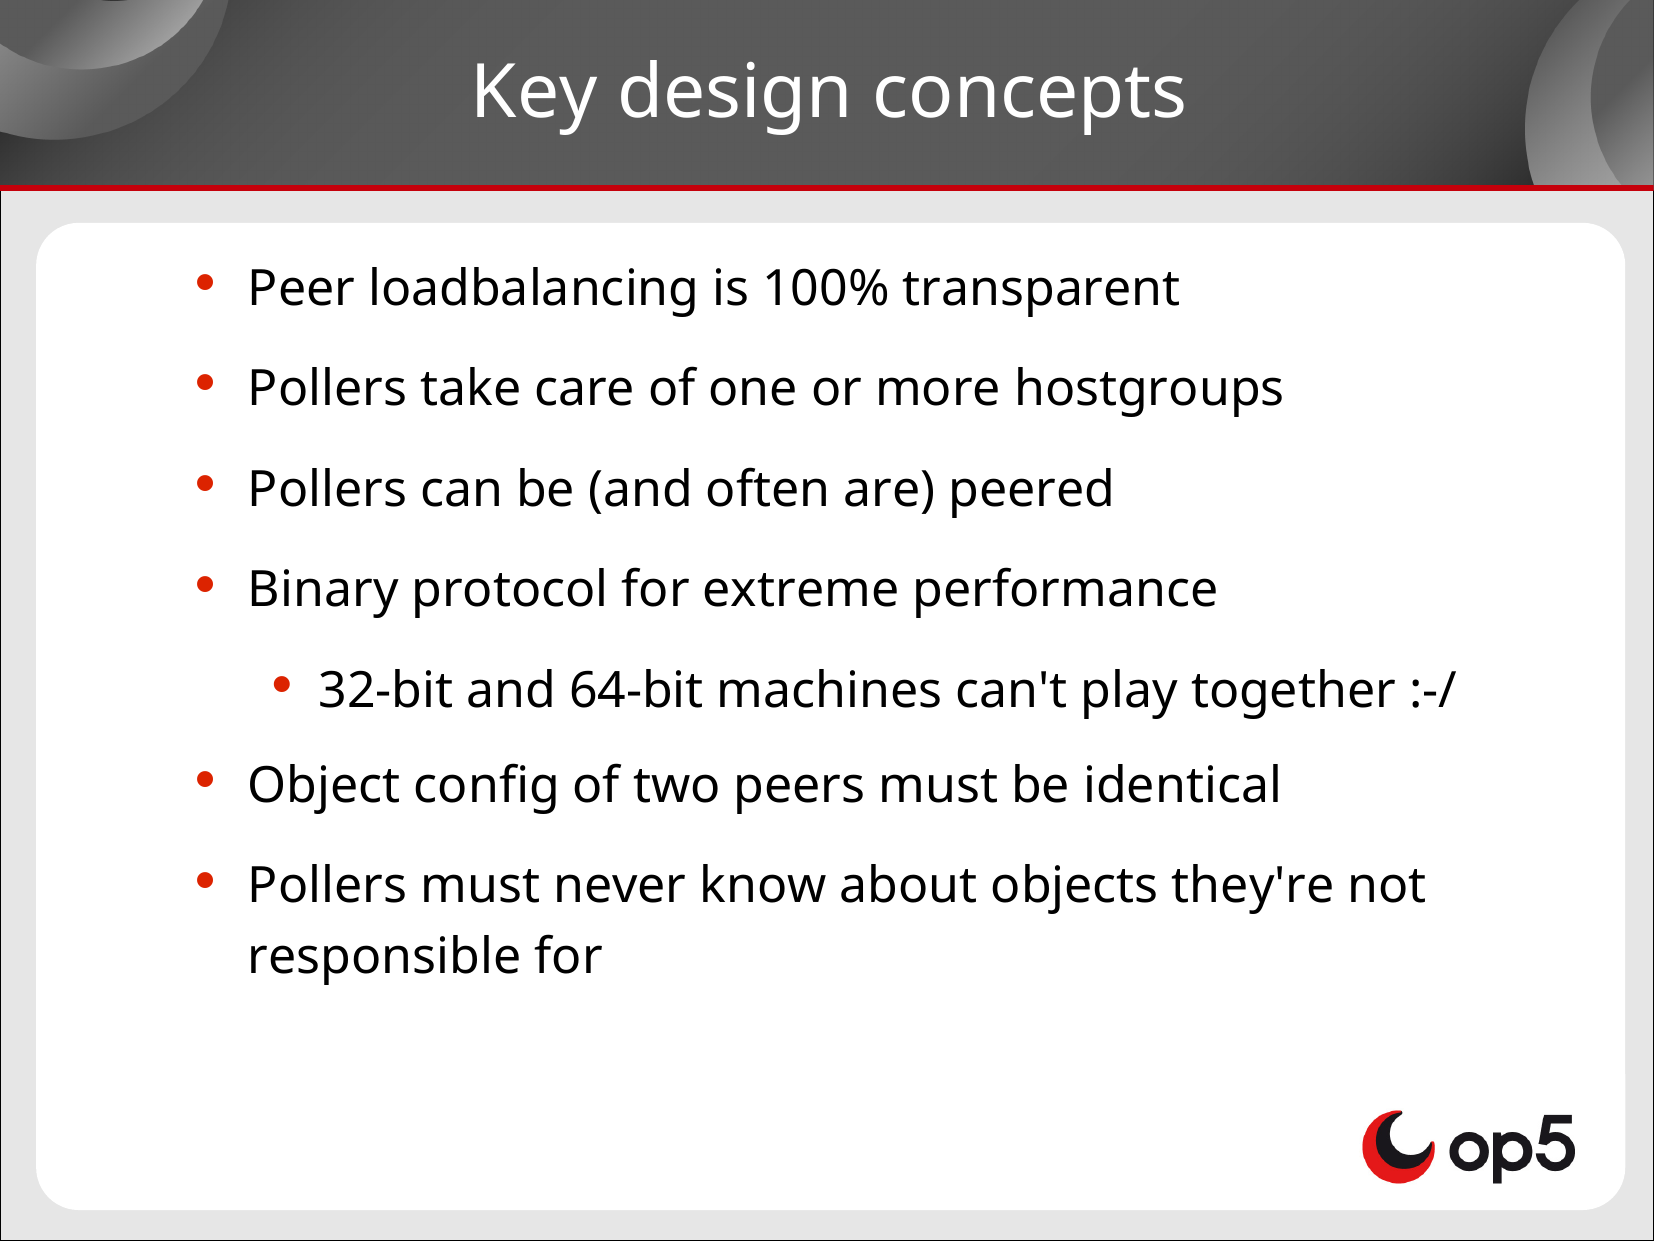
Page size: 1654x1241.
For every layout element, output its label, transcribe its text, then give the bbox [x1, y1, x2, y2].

list Peer loadbalancing is 100% transparent Pollers take care of one or more hostgroups Pollers can be (and often are) peered Binary protocol for extreme performance 32-bit and 64-bit machines can't play together :-/ Object config of two peers must be identical Pollers must never know about objects they're not responsible for [177, 248, 1571, 1028]
picture [0, 0, 1654, 185]
picture [1350, 1103, 1587, 1191]
title Key design concepts [88, 0, 1571, 175]
